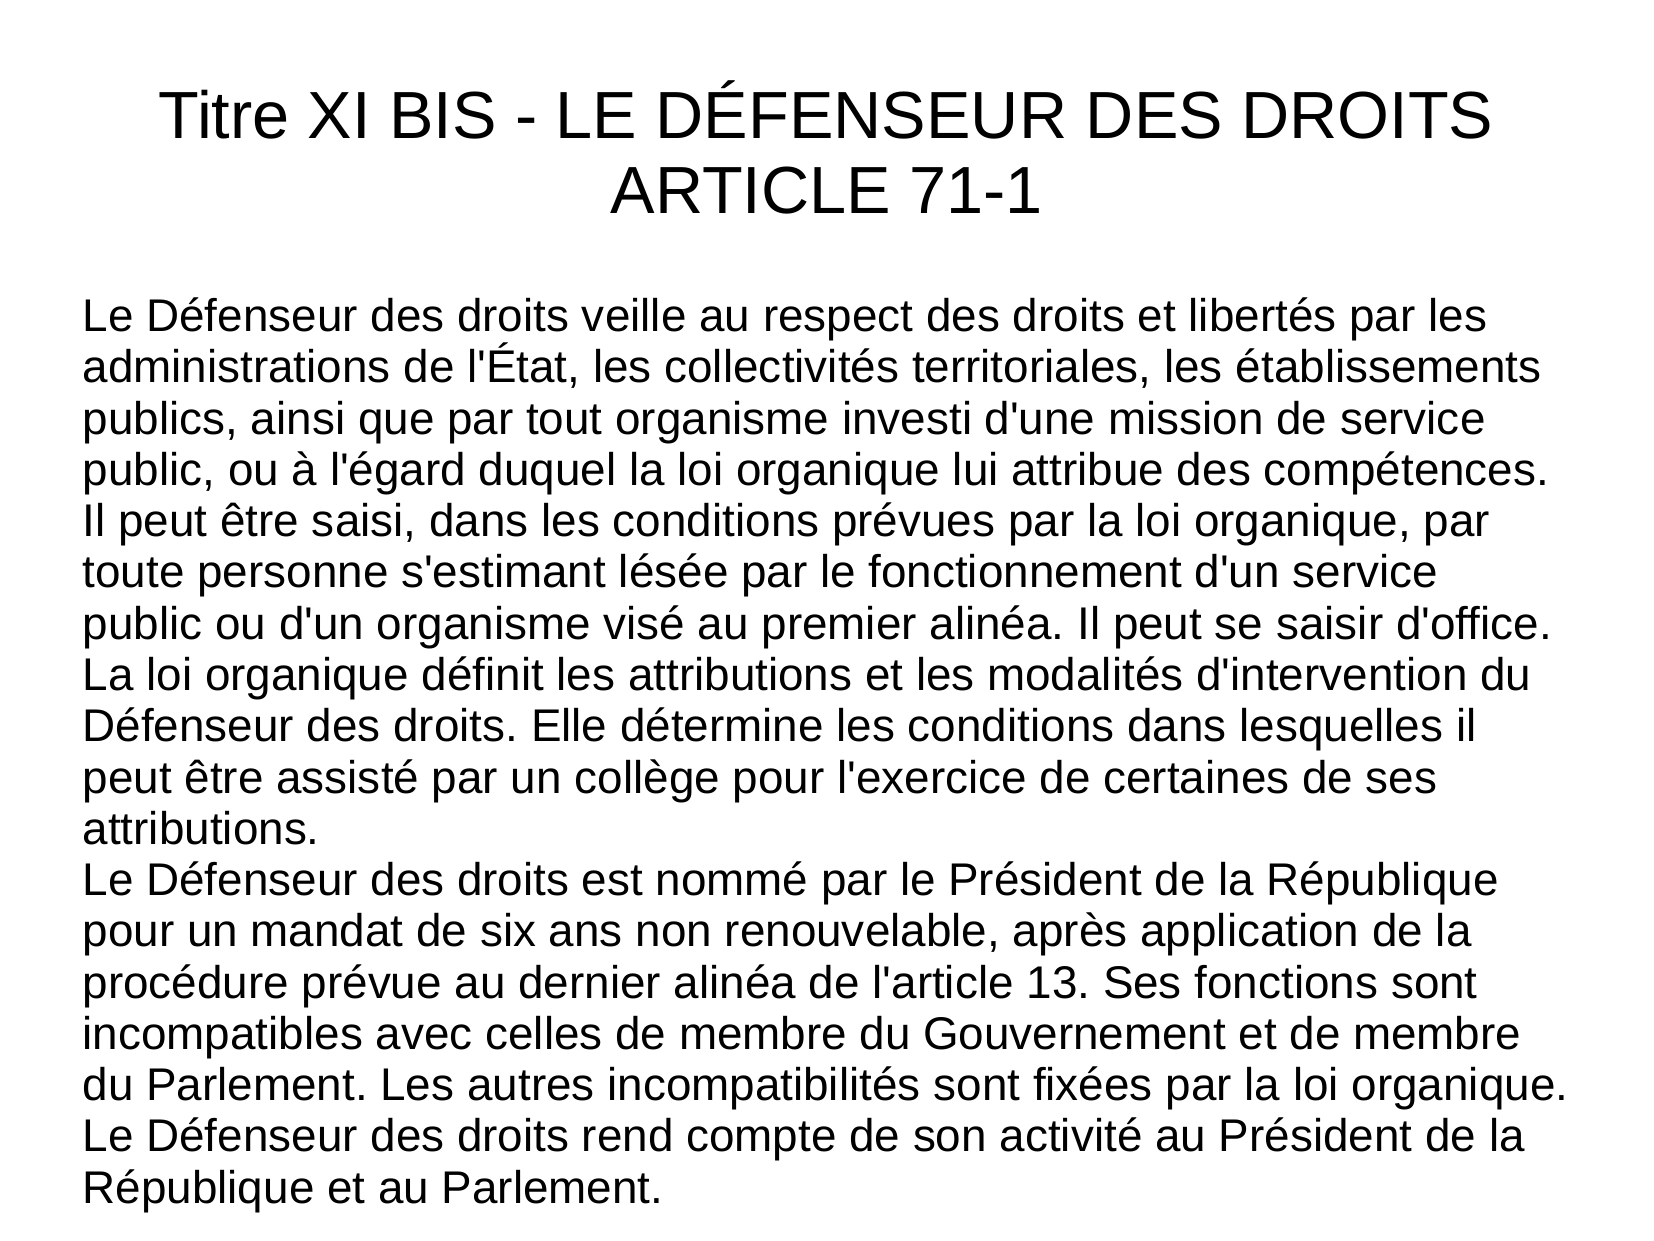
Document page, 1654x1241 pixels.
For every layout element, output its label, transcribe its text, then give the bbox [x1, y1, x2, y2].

title Titre XI BIS - LE DÉFENSEUR DES DROITS ARTICLE 71-1 [82, 49, 1571, 257]
list Le Défenseur des droits veille au respect des droits et libertés par les administrations de l'État, les collectivités territoriales, les établissements publics, ainsi que par tout organisme investi d'une mission de service public, ou à l'égard duquel la loi organique lui attribue des compétences. Il peut être saisi, dans les conditions prévues par la loi organique, par toute personne s'estimant lésée par le fonctionnement d'un service public ou d'un organisme visé au premier alinéa. Il peut se saisir d'office. La loi organique définit les attributions et les modalités d'intervention du Défenseur des droits. Elle détermine les conditions dans lesquelles il peut être assisté par un collège pour l'exercice de certaines de ses attributions. Le Défenseur des droits est nommé par le Président de la République pour un mandat de six ans non renouvelable, après application de la procédure prévue au dernier alinéa de l'article 13. Ses fonctions sont incompatibles avec celles de membre du Gouvernement et de membre du Parlement. Les autres incompatibilités sont fixées par la loi organique. Le Défenseur des droits rend compte de son activité au Président de la République et au Parlement. [82, 290, 1571, 1158]
